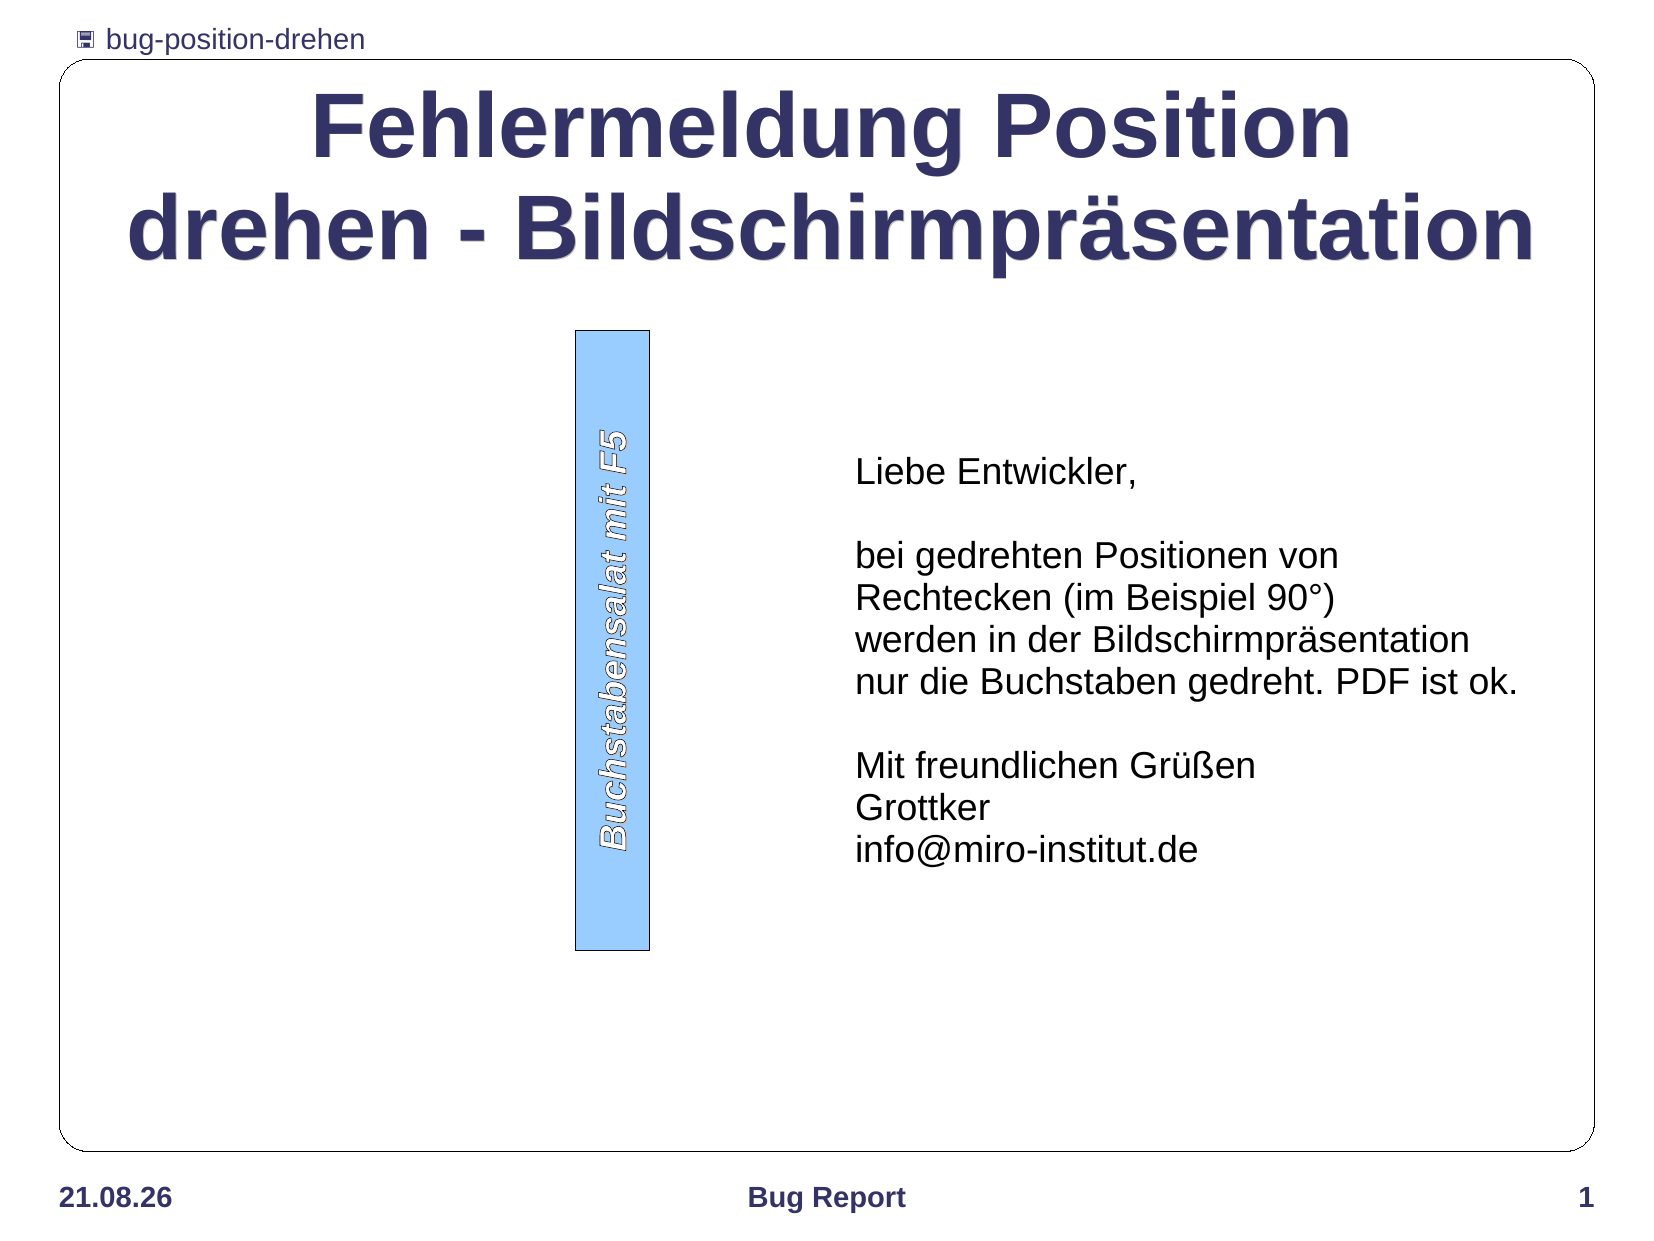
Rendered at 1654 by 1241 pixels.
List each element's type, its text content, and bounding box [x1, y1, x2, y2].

title Fehlermeldung Position drehen - Bildschirmpräsentation [88, 74, 1577, 280]
text_box Buchstabensalat mit F5 [575, 330, 650, 951]
text_box Liebe Entwickler, bei gedrehten Positionen von Rechtecken (im Beispiel 90°) werden in der Bildschirmpräsentation nur die Buchstaben gedreht. PDF ist ok. Mit freundlichen Grüßen Grottker info@miro-institut.de [840, 442, 1534, 879]
